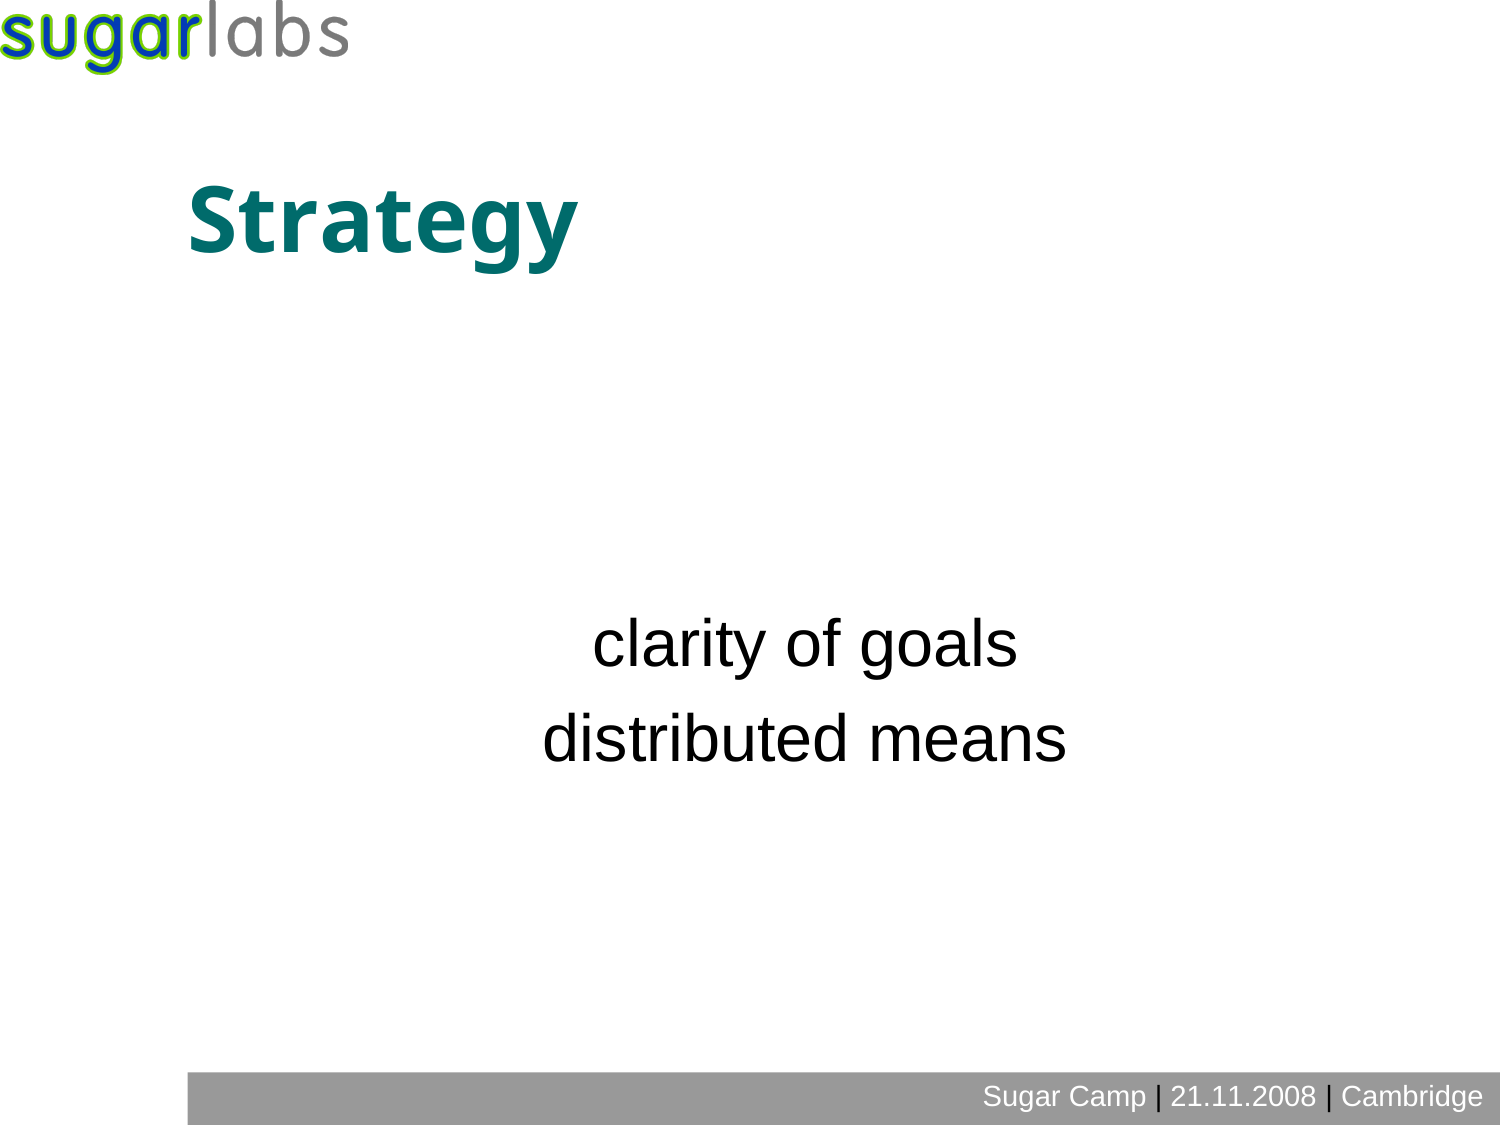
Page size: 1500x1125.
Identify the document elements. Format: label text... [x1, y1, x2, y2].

title Strategy [187, 82, 1500, 331]
picture [0, 0, 348, 75]
subtitle clarity of goals distributed means [187, 344, 1425, 1035]
